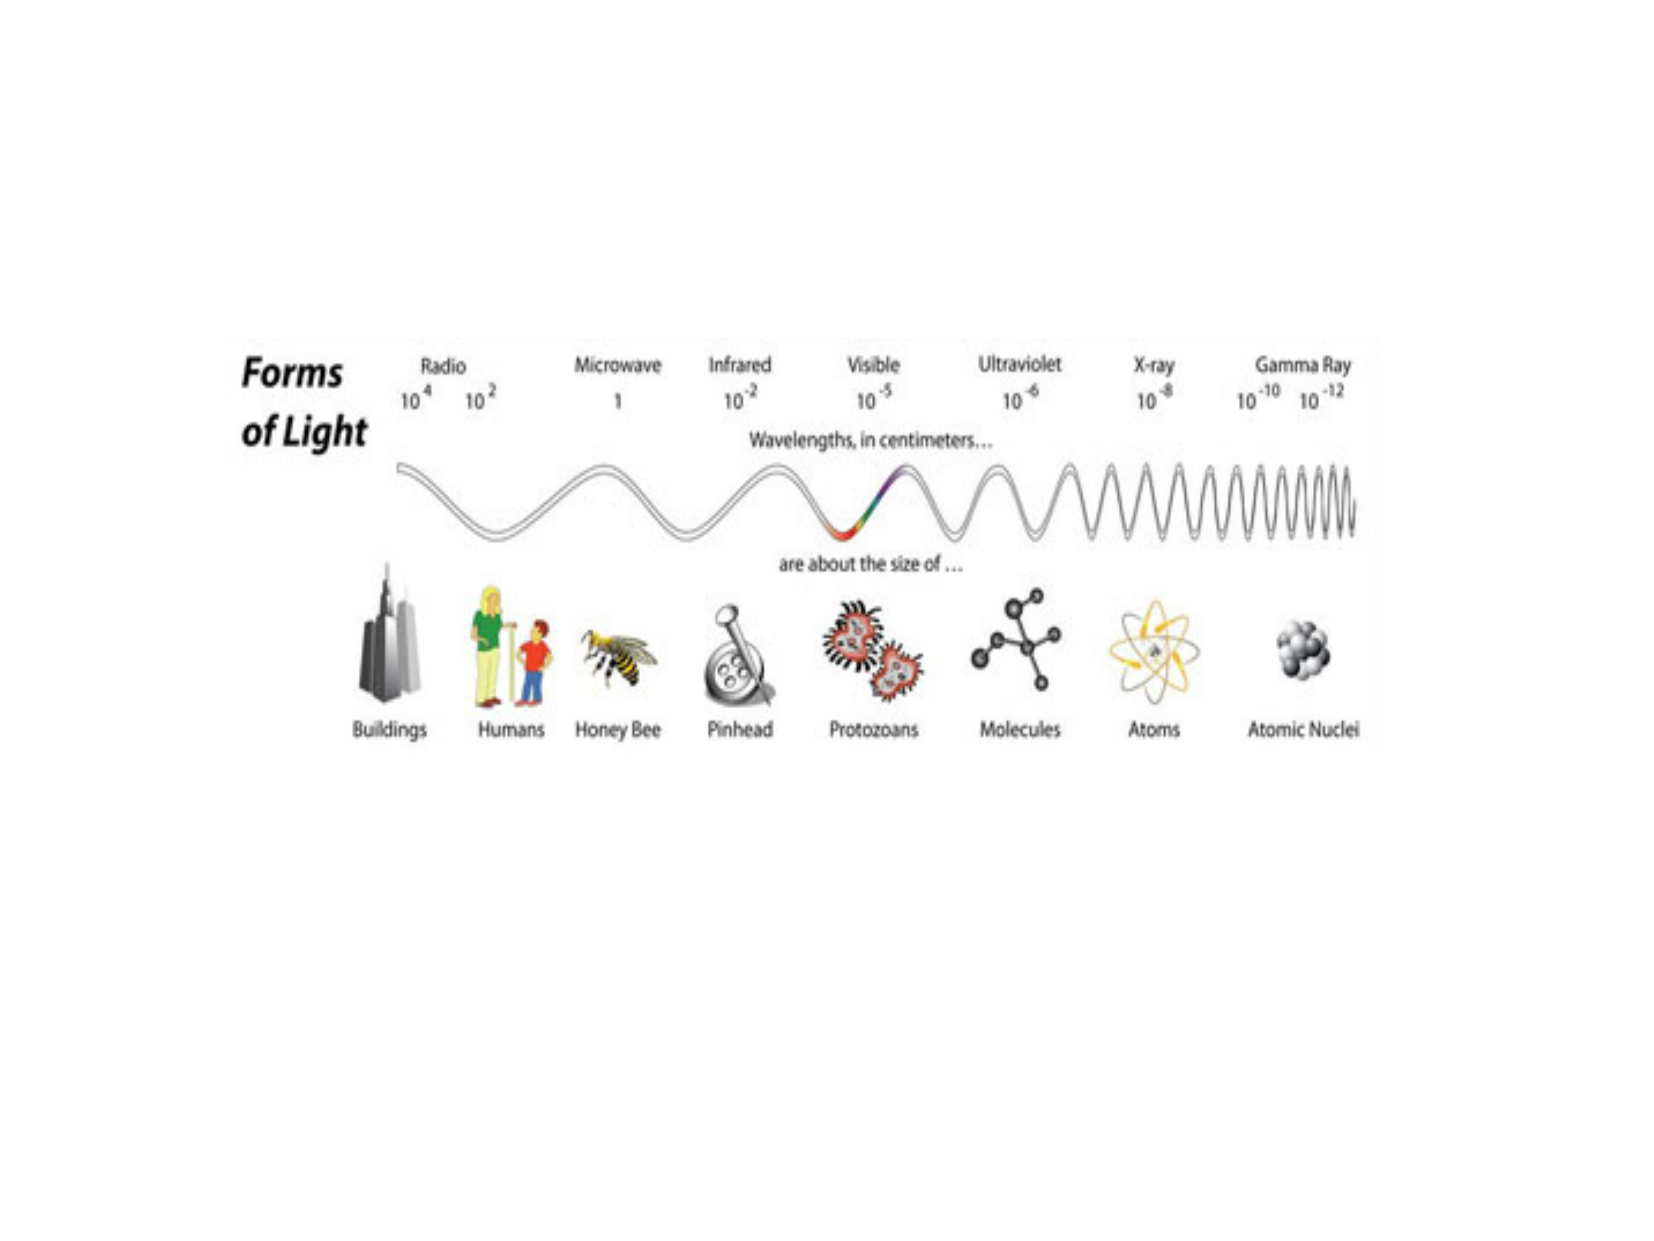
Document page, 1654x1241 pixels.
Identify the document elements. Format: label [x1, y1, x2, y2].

picture [224, 338, 1379, 756]
